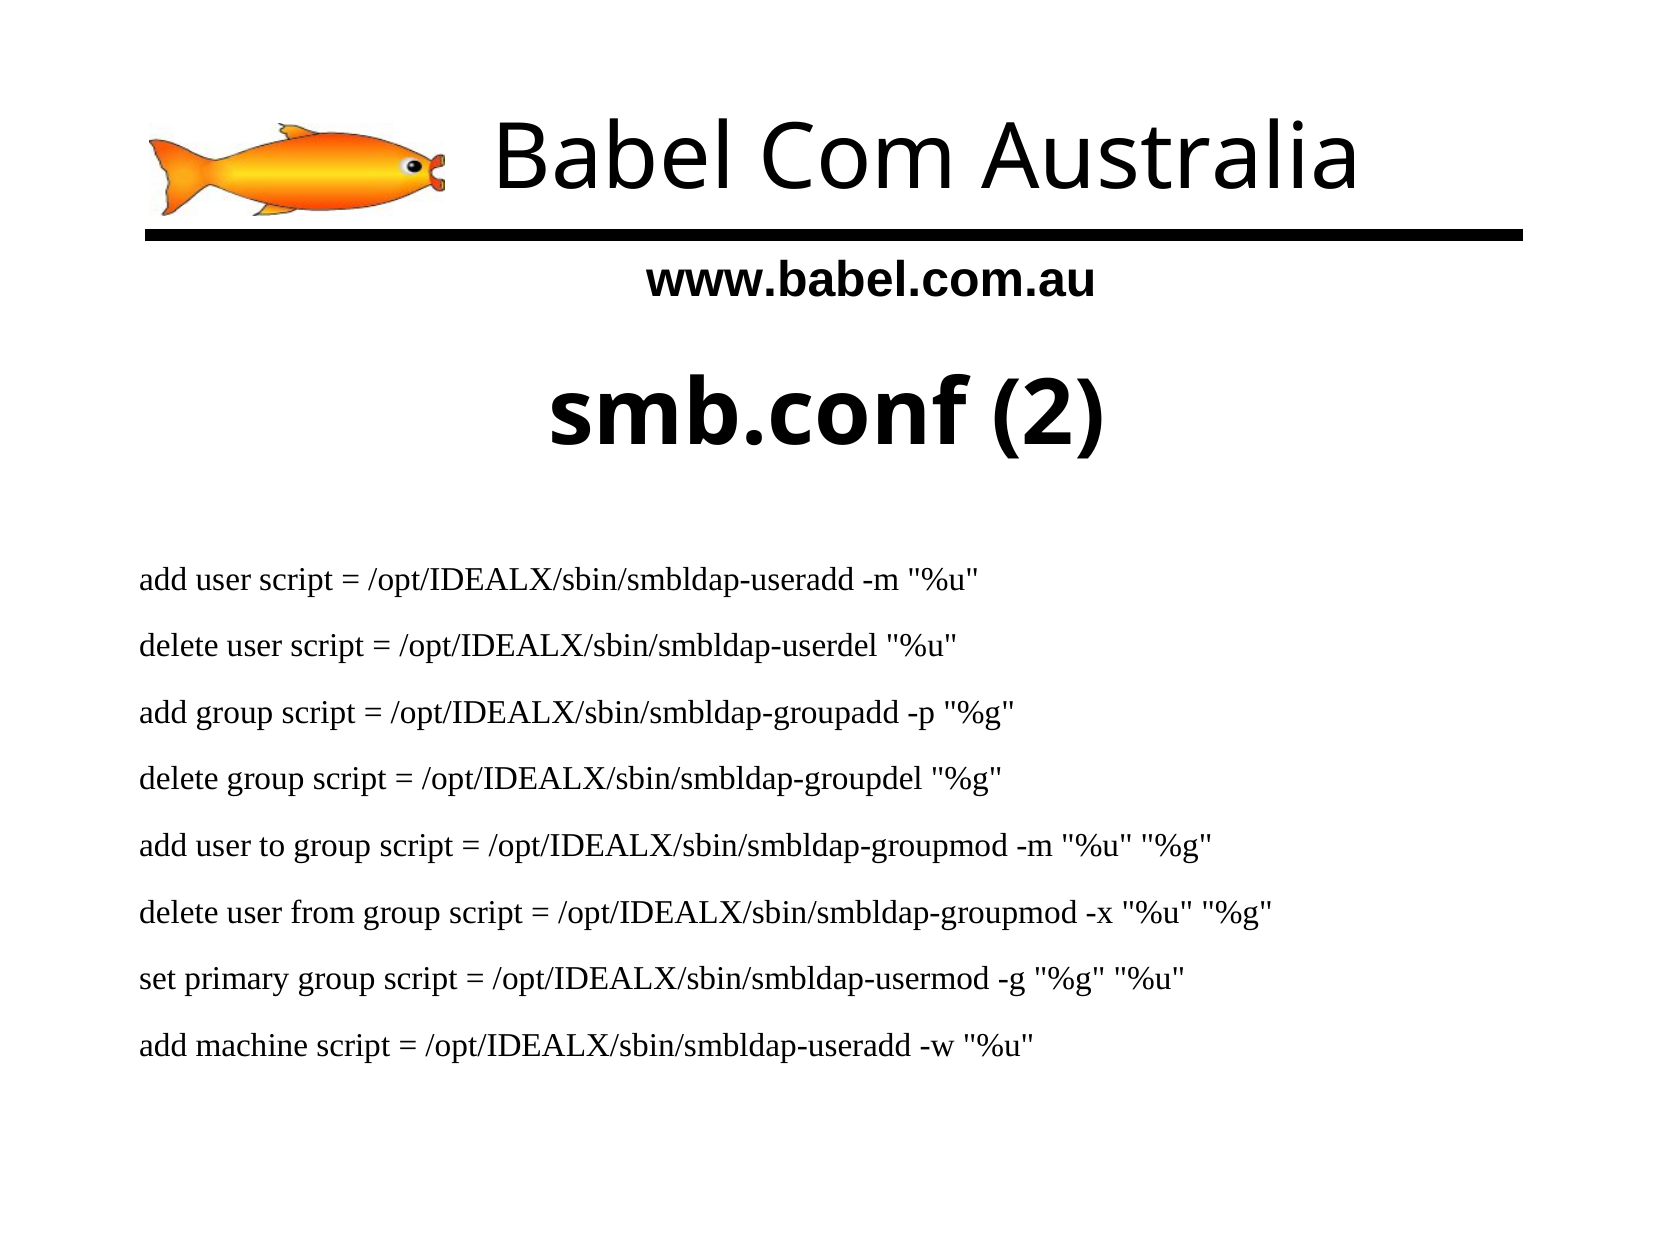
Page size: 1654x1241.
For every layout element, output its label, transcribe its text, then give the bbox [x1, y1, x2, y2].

list add user script = /opt/IDEALX/sbin/smbldap-useradd -m "%u" delete user script = /opt/IDEALX/sbin/smbldap-userdel "%u" add group script = /opt/IDEALX/sbin/smbldap-groupadd -p "%g" delete group script = /opt/IDEALX/sbin/smbldap-groupdel "%g" add user to group script = /opt/IDEALX/sbin/smbldap-groupmod -m "%u" "%g" delete user from group script = /opt/IDEALX/sbin/smbldap-groupmod -x "%u" "%g" set primary group script = /opt/IDEALX/sbin/smbldap-usermod -g "%g" "%u" add machine script = /opt/IDEALX/sbin/smbldap-useradd -w "%u" [121, 560, 1534, 1127]
title smb.conf (2) [126, 322, 1528, 497]
picture [149, 123, 445, 216]
